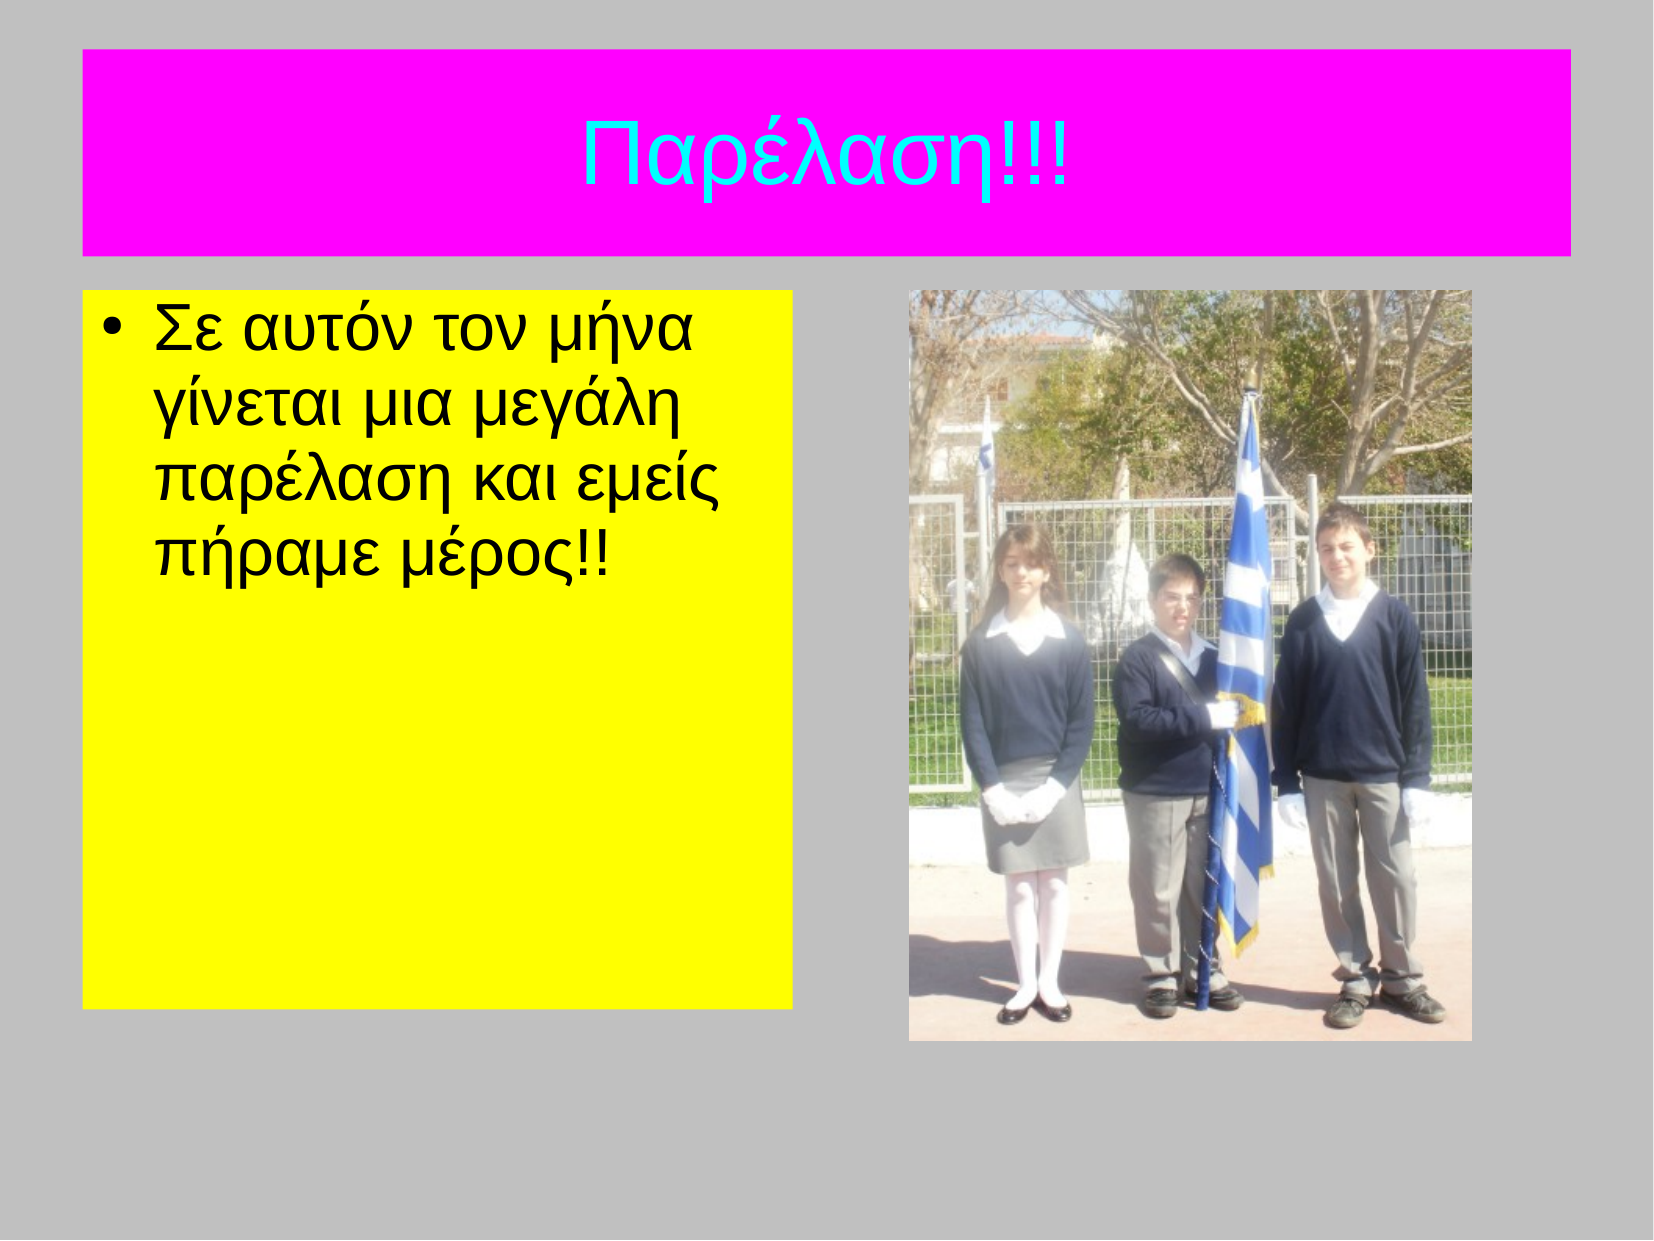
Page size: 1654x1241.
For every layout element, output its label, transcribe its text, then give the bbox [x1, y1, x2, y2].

list Σε αυτόν τον μήνα γίνεται μια μεγάλη παρέλαση και εμείς πήραμε μέρος!! [82, 290, 793, 1010]
title Παρέλαση!!! [82, 49, 1571, 257]
picture [909, 290, 1472, 1041]
